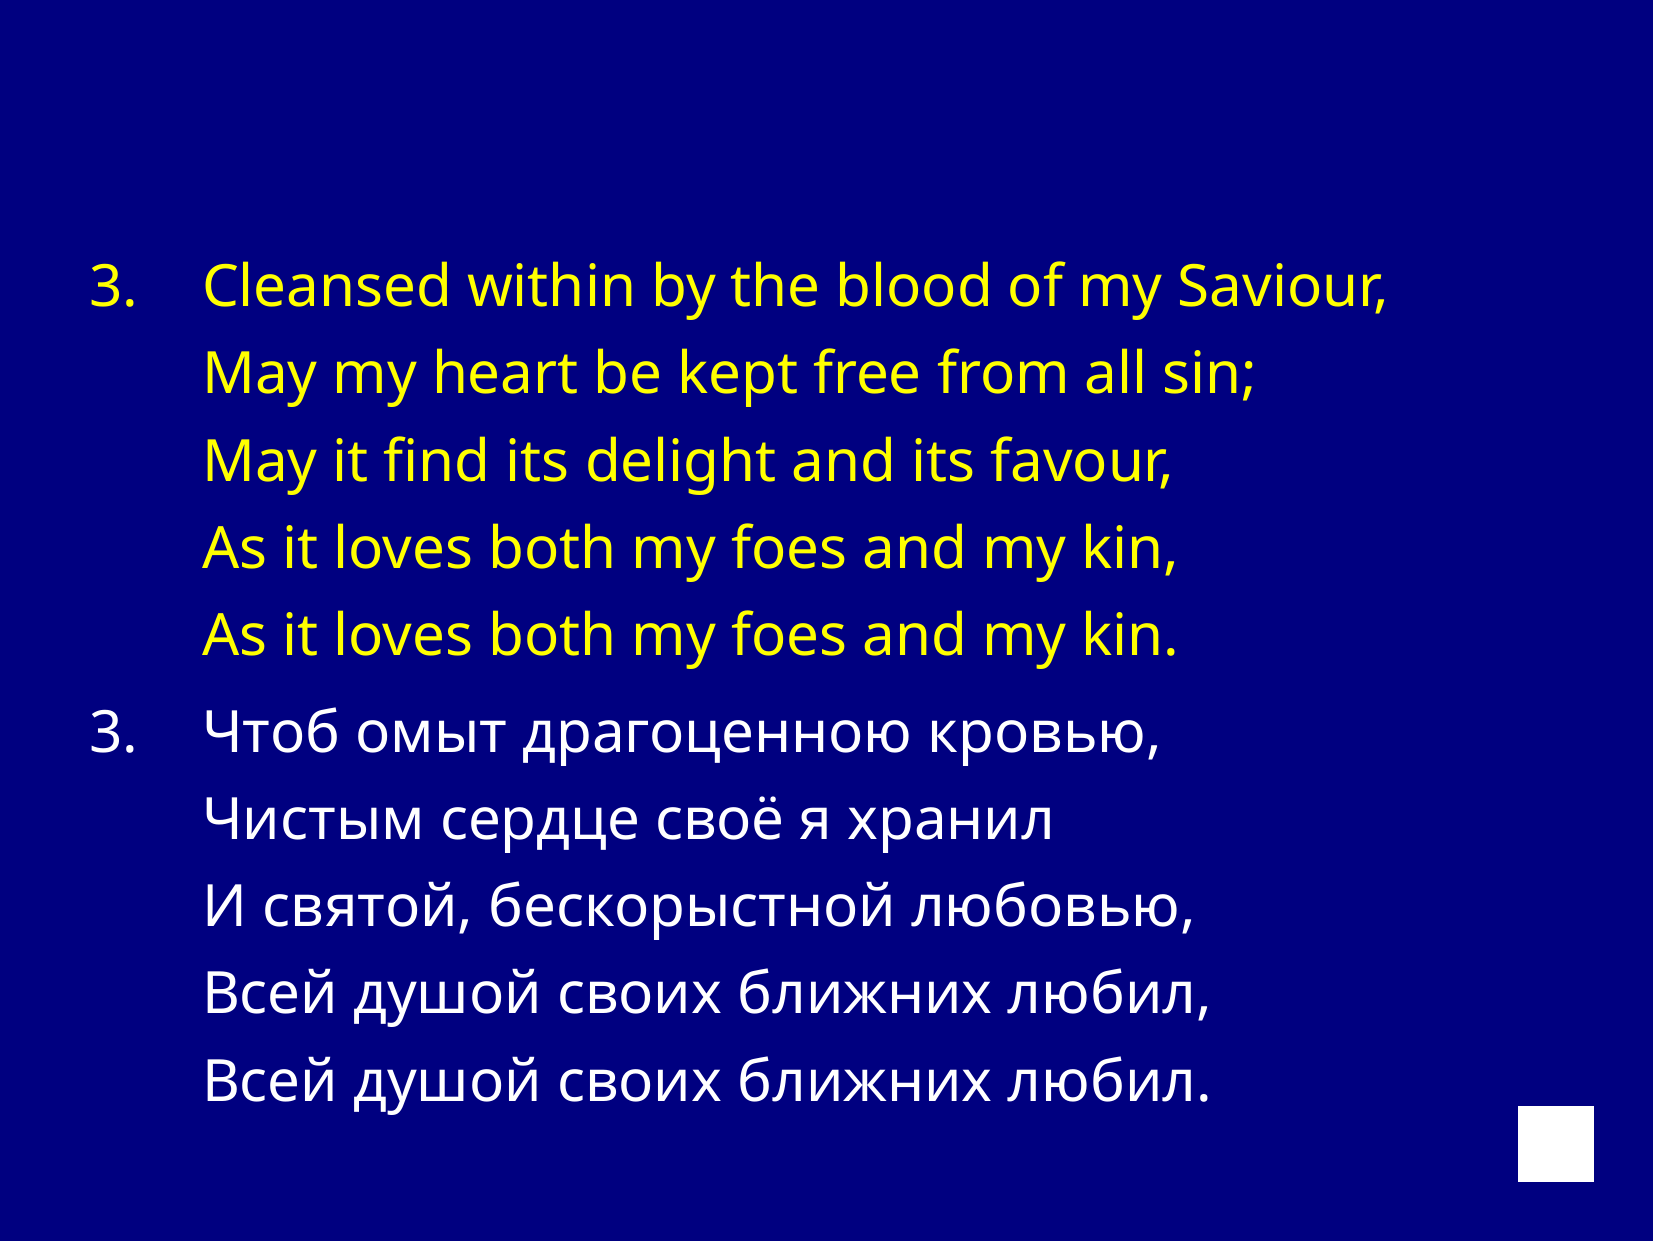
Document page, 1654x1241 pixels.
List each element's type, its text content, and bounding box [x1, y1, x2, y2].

text_box [1518, 1106, 1594, 1182]
text_box 3. Чтоб омыт драгоценною кровью, Чистым сердце своё я хранил И святой, бескорыстной любовью, Всей душой своих ближних любил, Всей душой своих ближних любил. [75, 675, 1576, 1163]
text_box 3. Cleansed within by the blood of my Saviour, May my heart be kept free from all sin; May it find its delight and its favour, As it loves both my foes and my kin, As it loves both my foes and my kin. [75, 150, 1576, 638]
